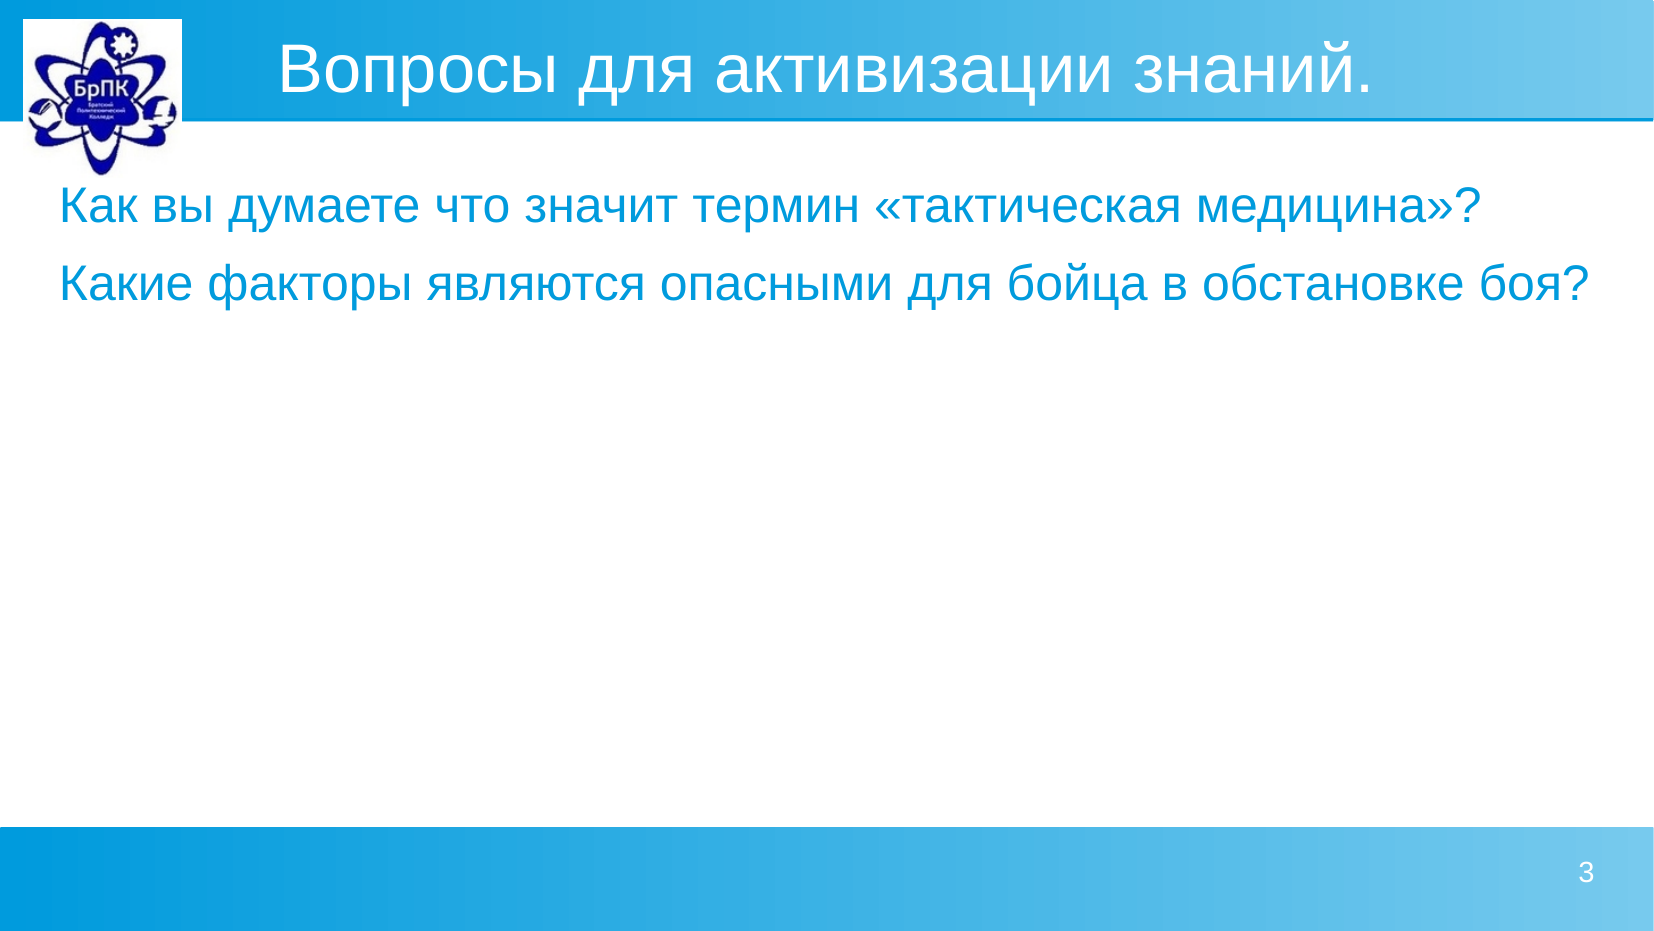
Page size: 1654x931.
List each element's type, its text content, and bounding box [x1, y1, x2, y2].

list Как вы думаете что значит термин «тактическая медицина»? Какие факторы являются опасными для бойца в обстановке боя? [59, 177, 1595, 768]
title Вопросы для активизации знаний. [182, 30, 1595, 108]
picture [23, 20, 182, 178]
